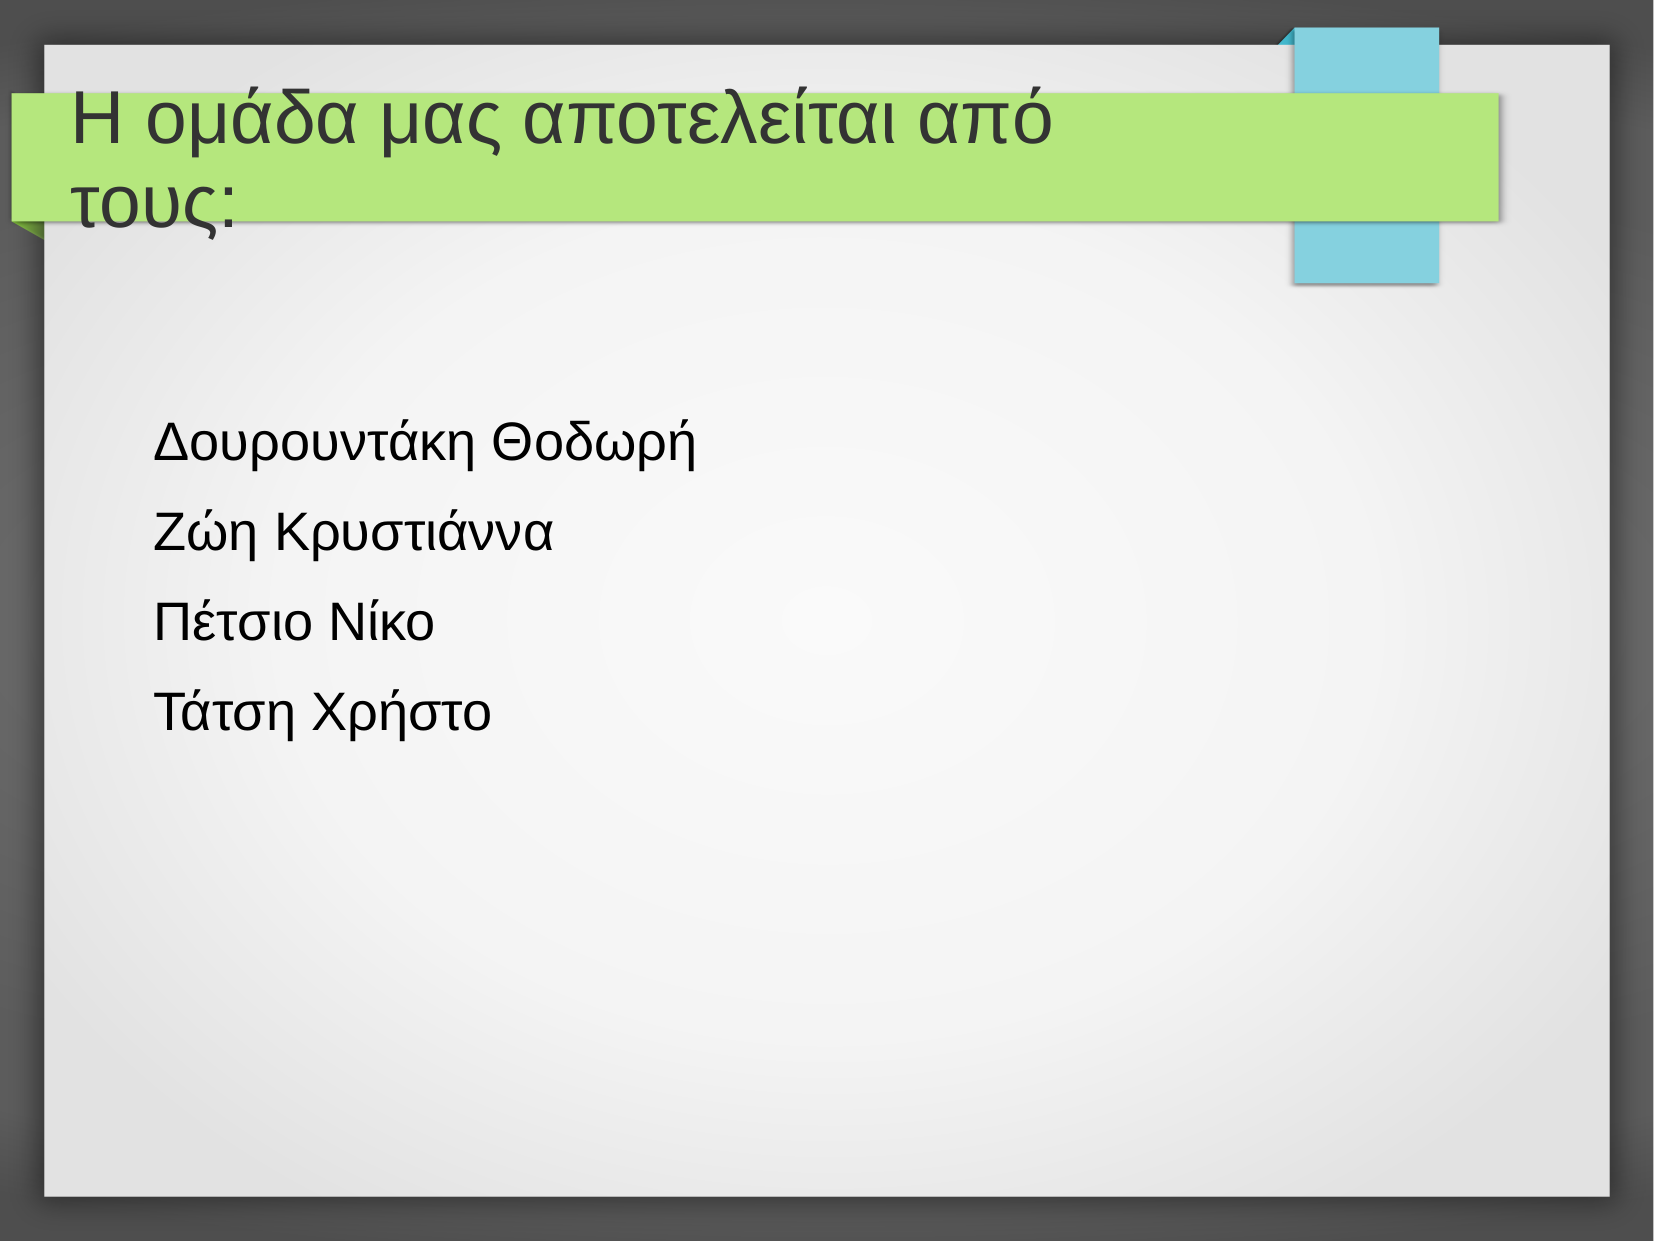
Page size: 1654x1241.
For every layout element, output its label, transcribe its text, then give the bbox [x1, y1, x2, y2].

title Η ομάδα μας αποτελείται από τους: [70, 75, 1229, 244]
list Δουρουντάκη Θοδωρή Ζώη Κρυστιάννα Πέτσιο Νίκο Τάτση Χρήστο [82, 290, 1571, 1010]
picture [0, 0, 1654, 1241]
